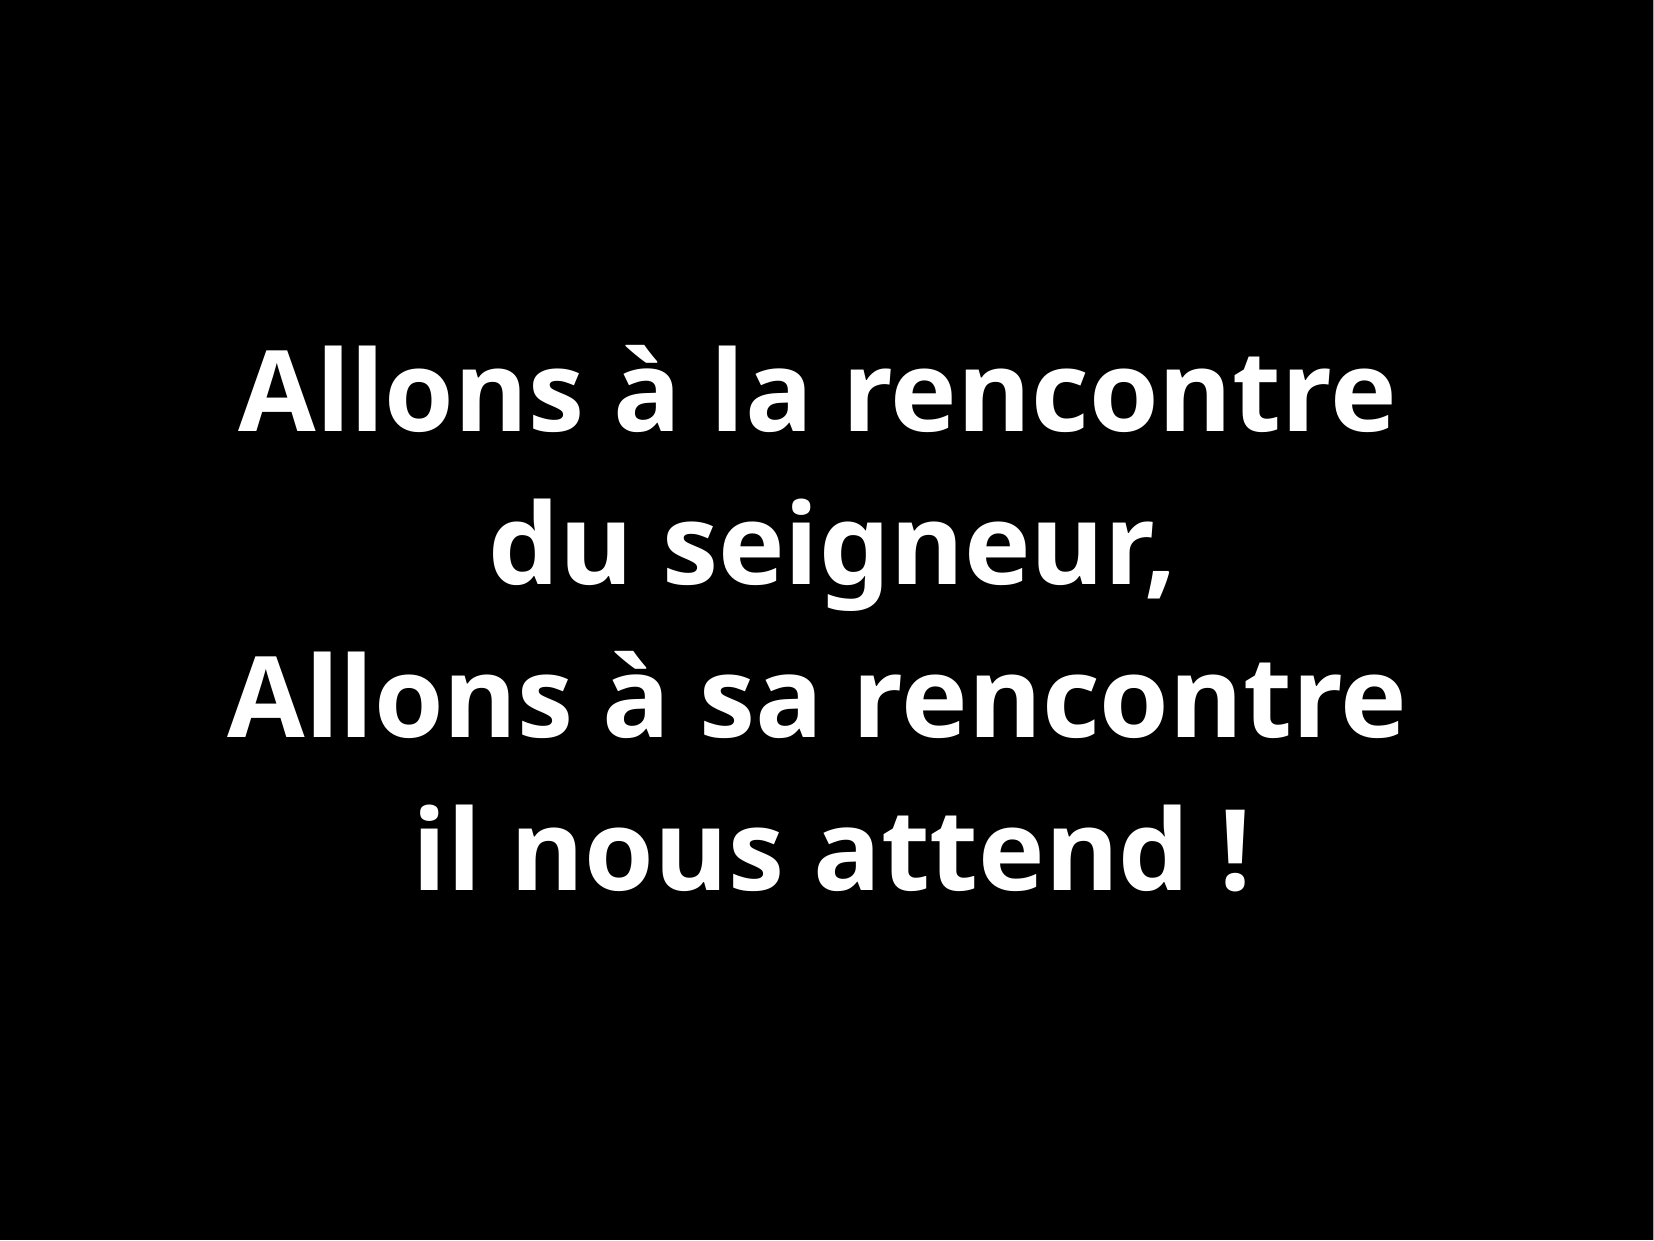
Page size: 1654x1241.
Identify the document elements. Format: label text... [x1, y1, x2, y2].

subtitle Allons à la rencontre du seigneur, Allons à sa rencontre il nous attend ! [47, 0, 1619, 1241]
